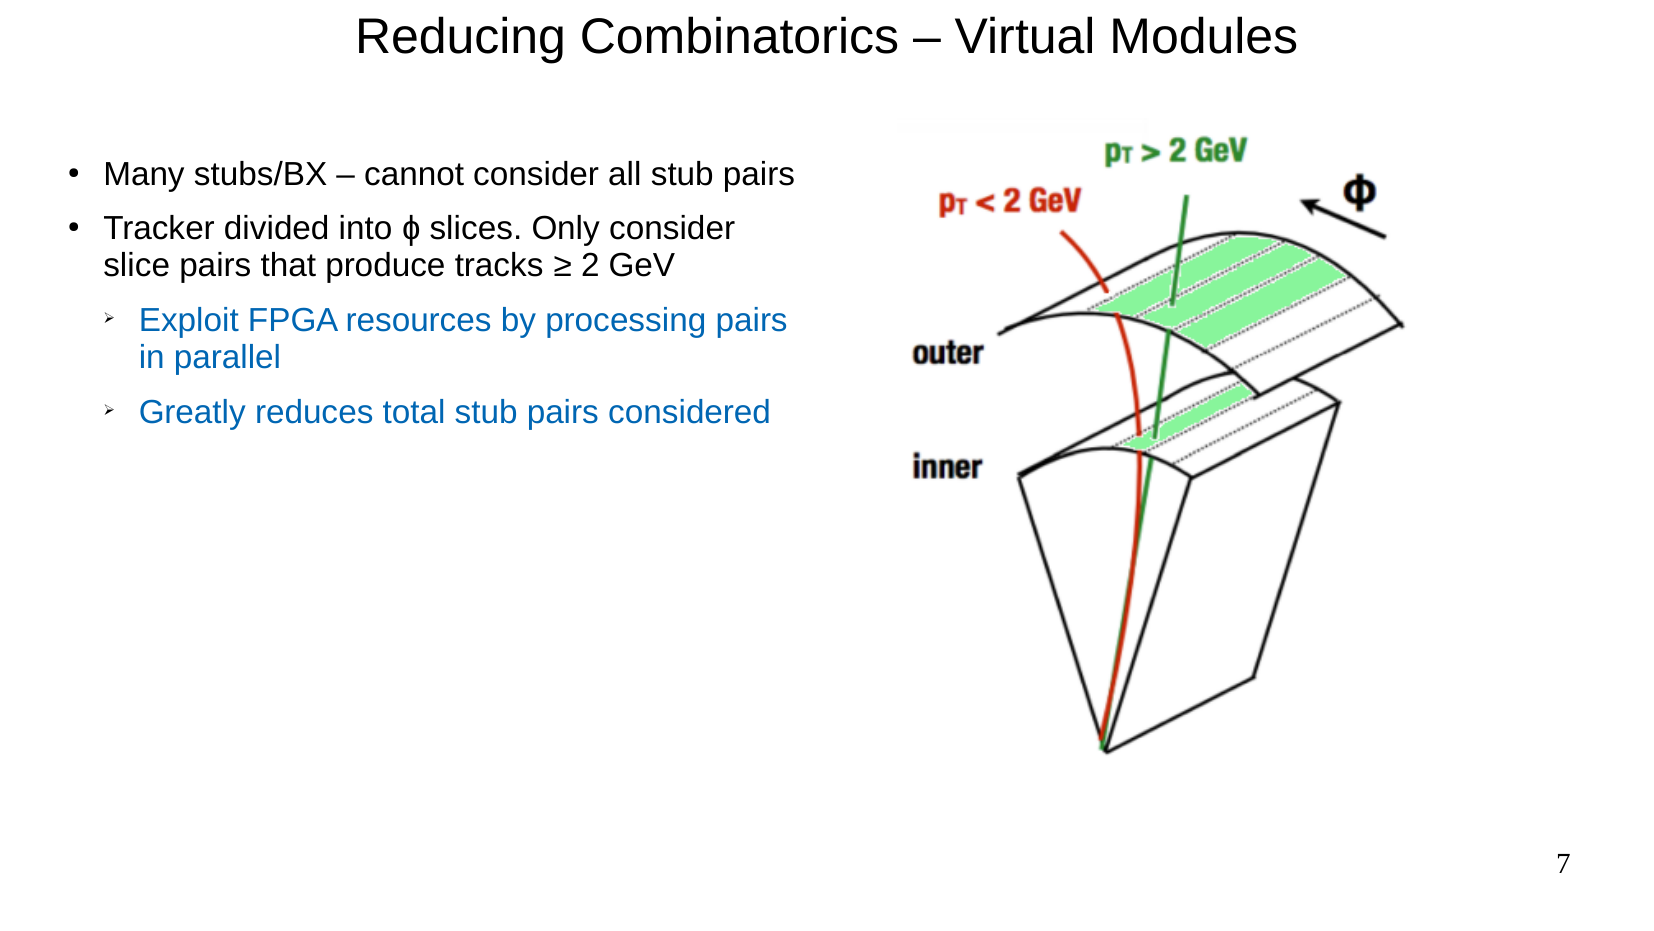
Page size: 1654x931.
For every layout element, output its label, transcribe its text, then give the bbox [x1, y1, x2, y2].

text_box Many stubs/BX – cannot consider all stub pairs Tracker divided into ɸ slices. Only consider slice pairs that produce tracks ≥ 2 GeV Exploit FPGA resources by processing pairs in parallel Greatly reduces total stub pairs considered [53, 147, 815, 473]
picture [897, 118, 1418, 774]
title Reducing Combinatorics – Virtual Modules [82, 8, 1571, 65]
